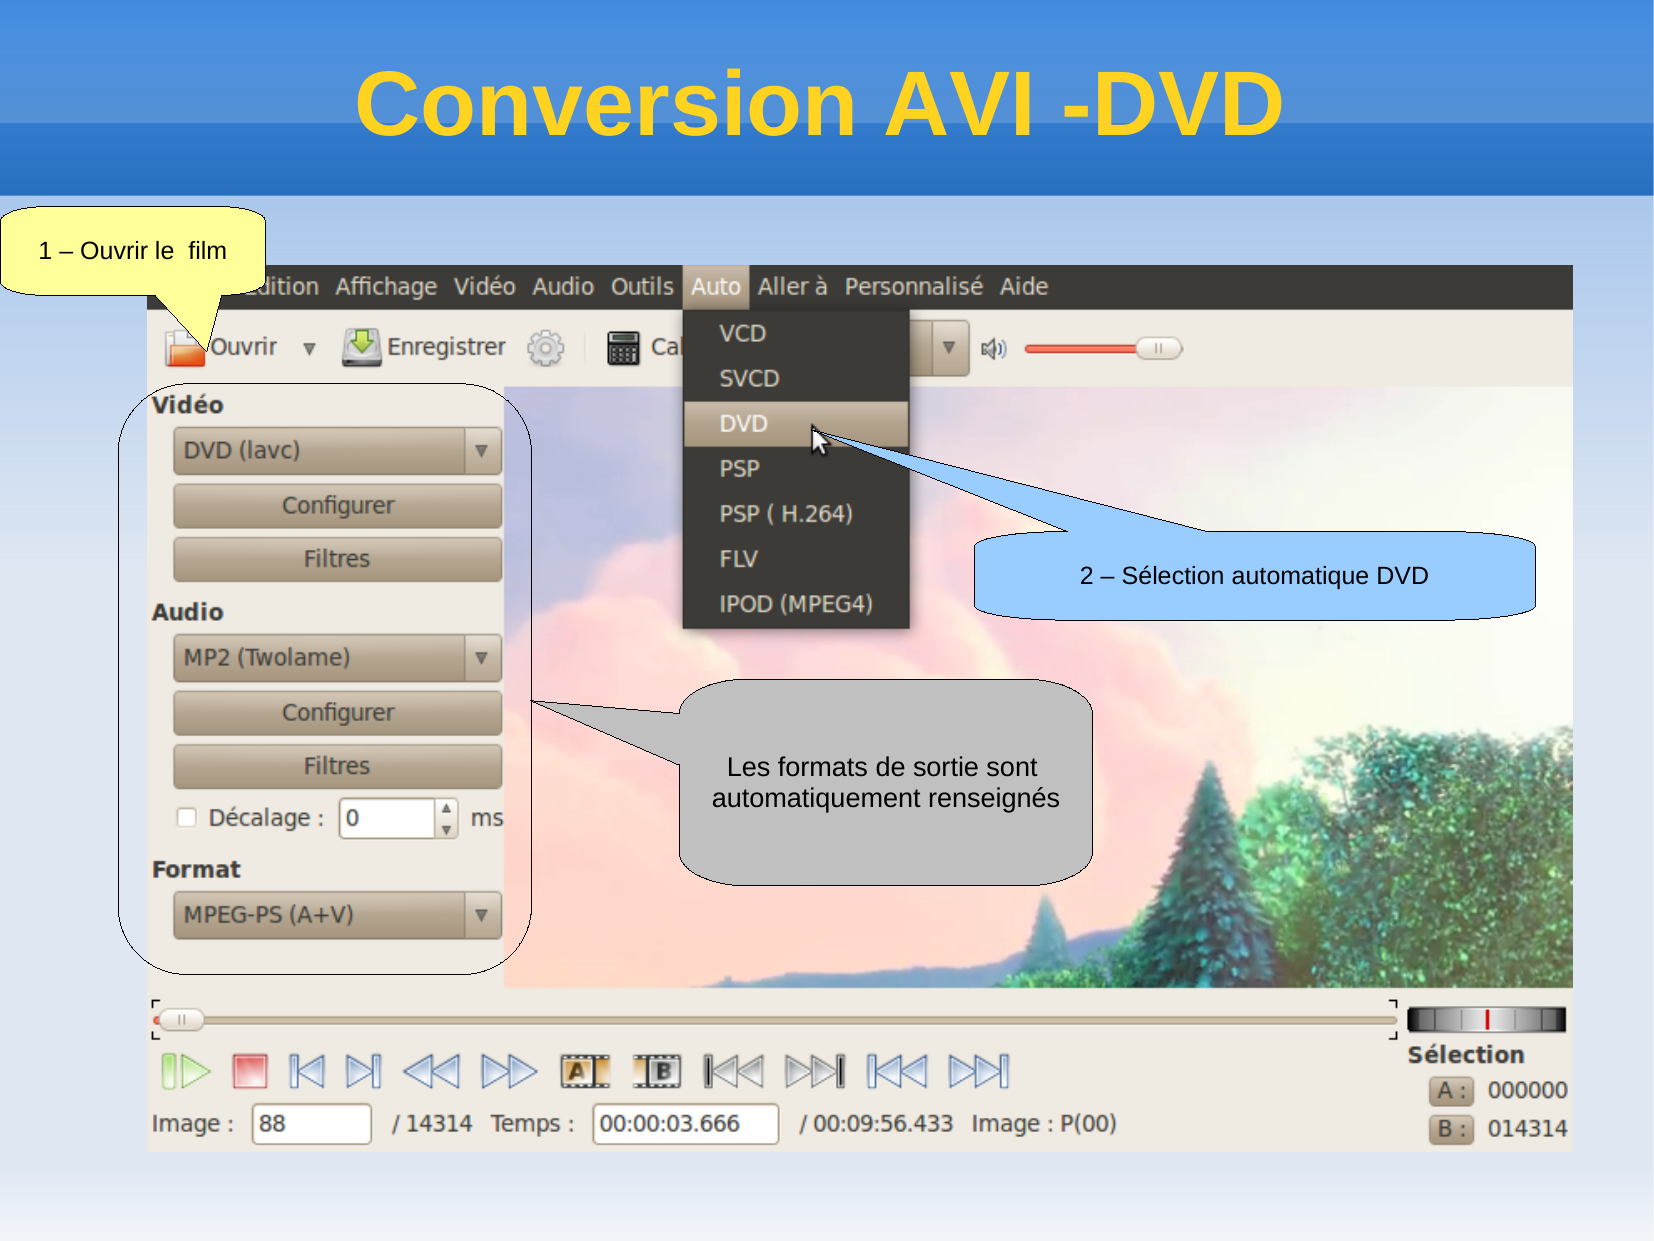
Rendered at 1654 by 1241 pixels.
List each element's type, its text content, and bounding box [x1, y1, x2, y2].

text_box 1 – Ouvrir le film [0, 206, 266, 352]
text_box 2 – Sélection automatique DVD [811, 429, 1536, 621]
text_box [118, 383, 532, 975]
title Conversion AVI -DVD [76, 7, 1565, 200]
text_box Les formats de sortie sont automatiquement renseignés [530, 679, 1093, 886]
picture [0, 0, 1654, 1241]
